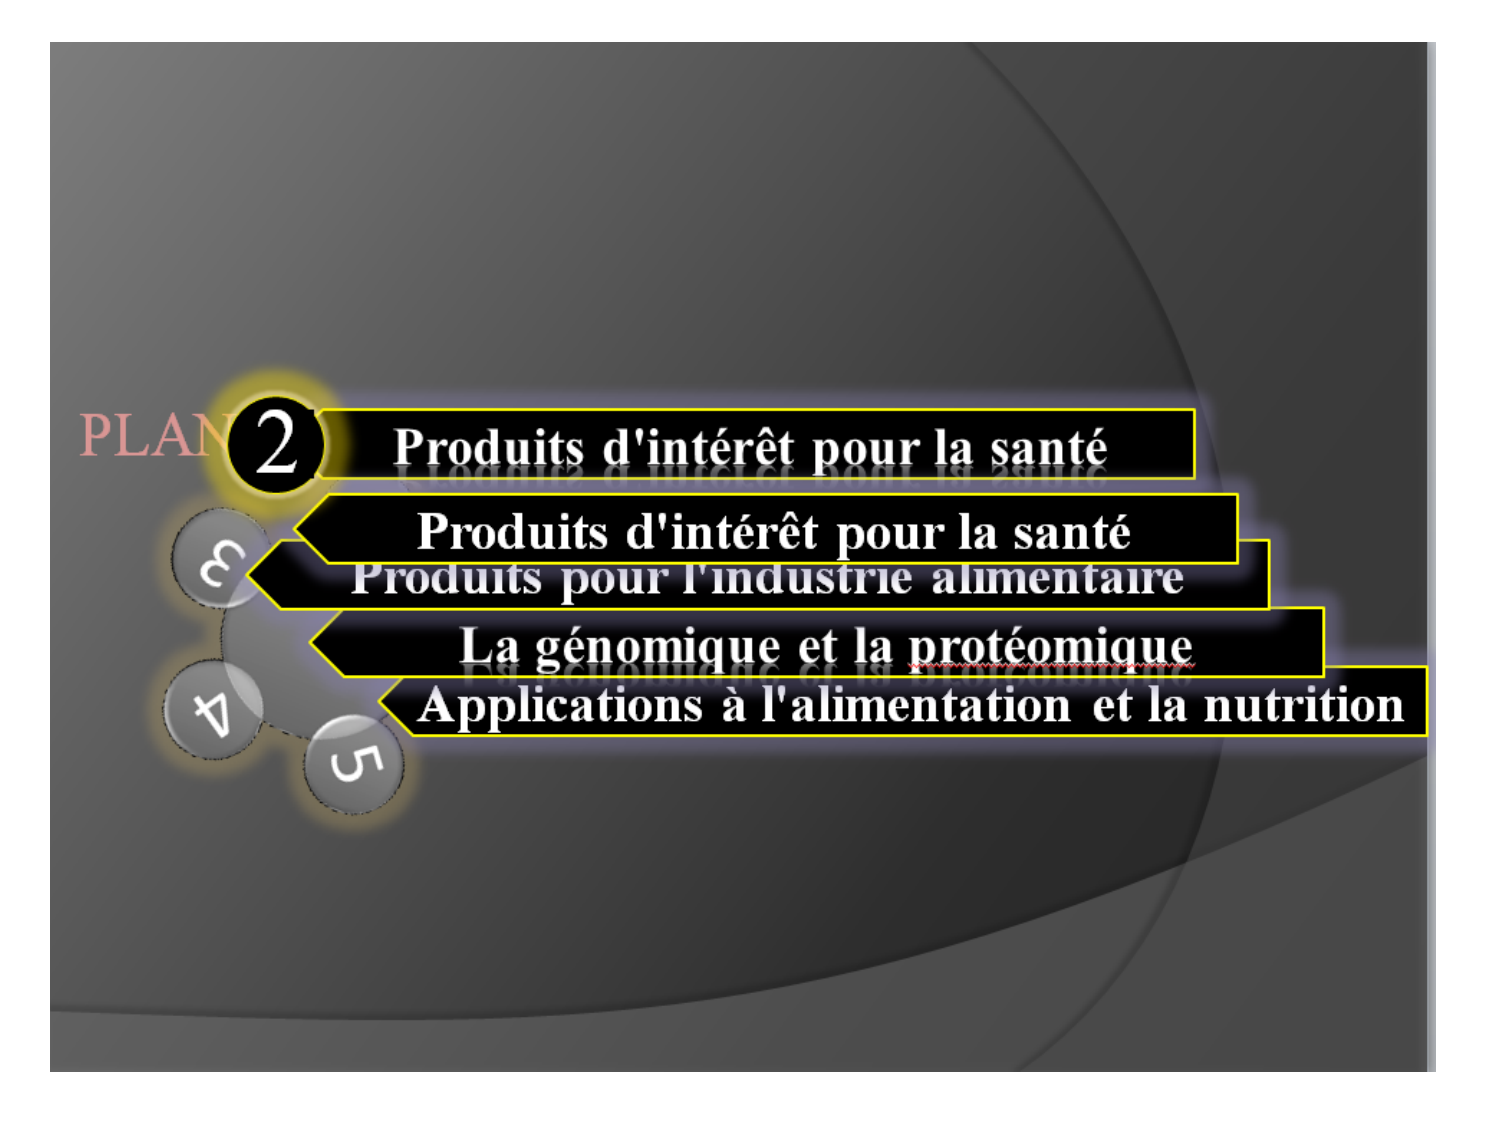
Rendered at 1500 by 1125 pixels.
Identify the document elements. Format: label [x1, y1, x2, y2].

picture [50, 42, 1436, 1072]
